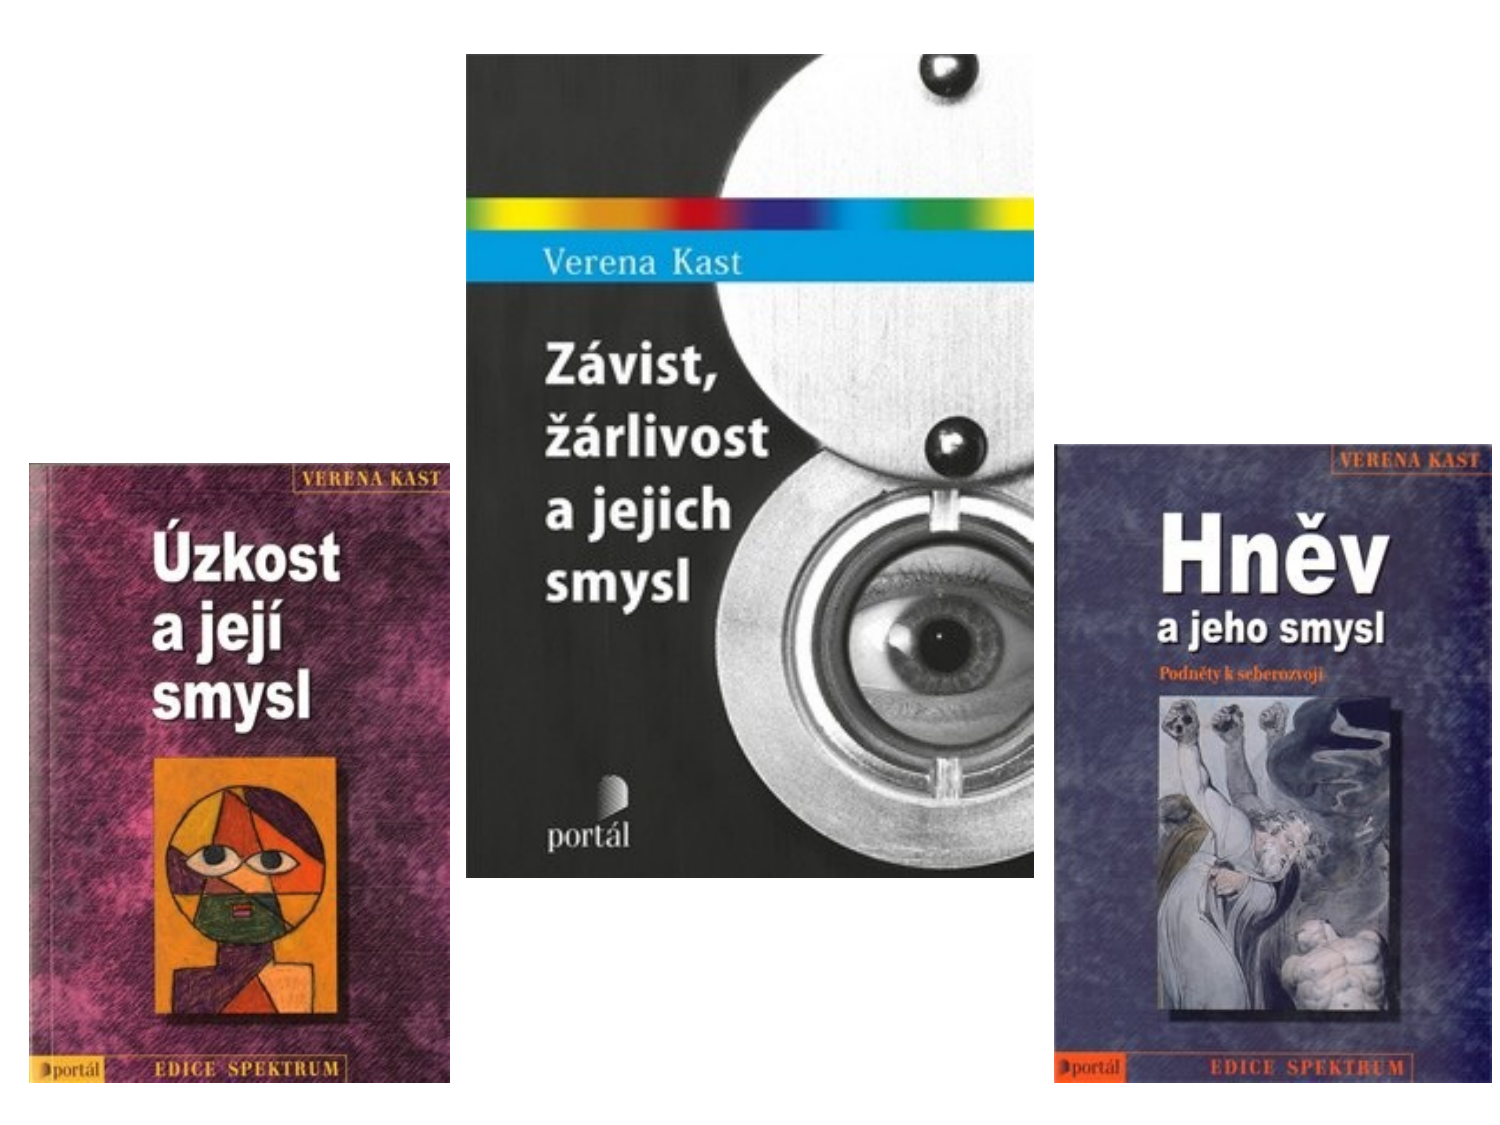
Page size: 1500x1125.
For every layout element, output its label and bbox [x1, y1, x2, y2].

picture [29, 463, 450, 1083]
picture [466, 246, 1034, 878]
picture [466, 54, 1034, 235]
picture [1054, 444, 1492, 1083]
